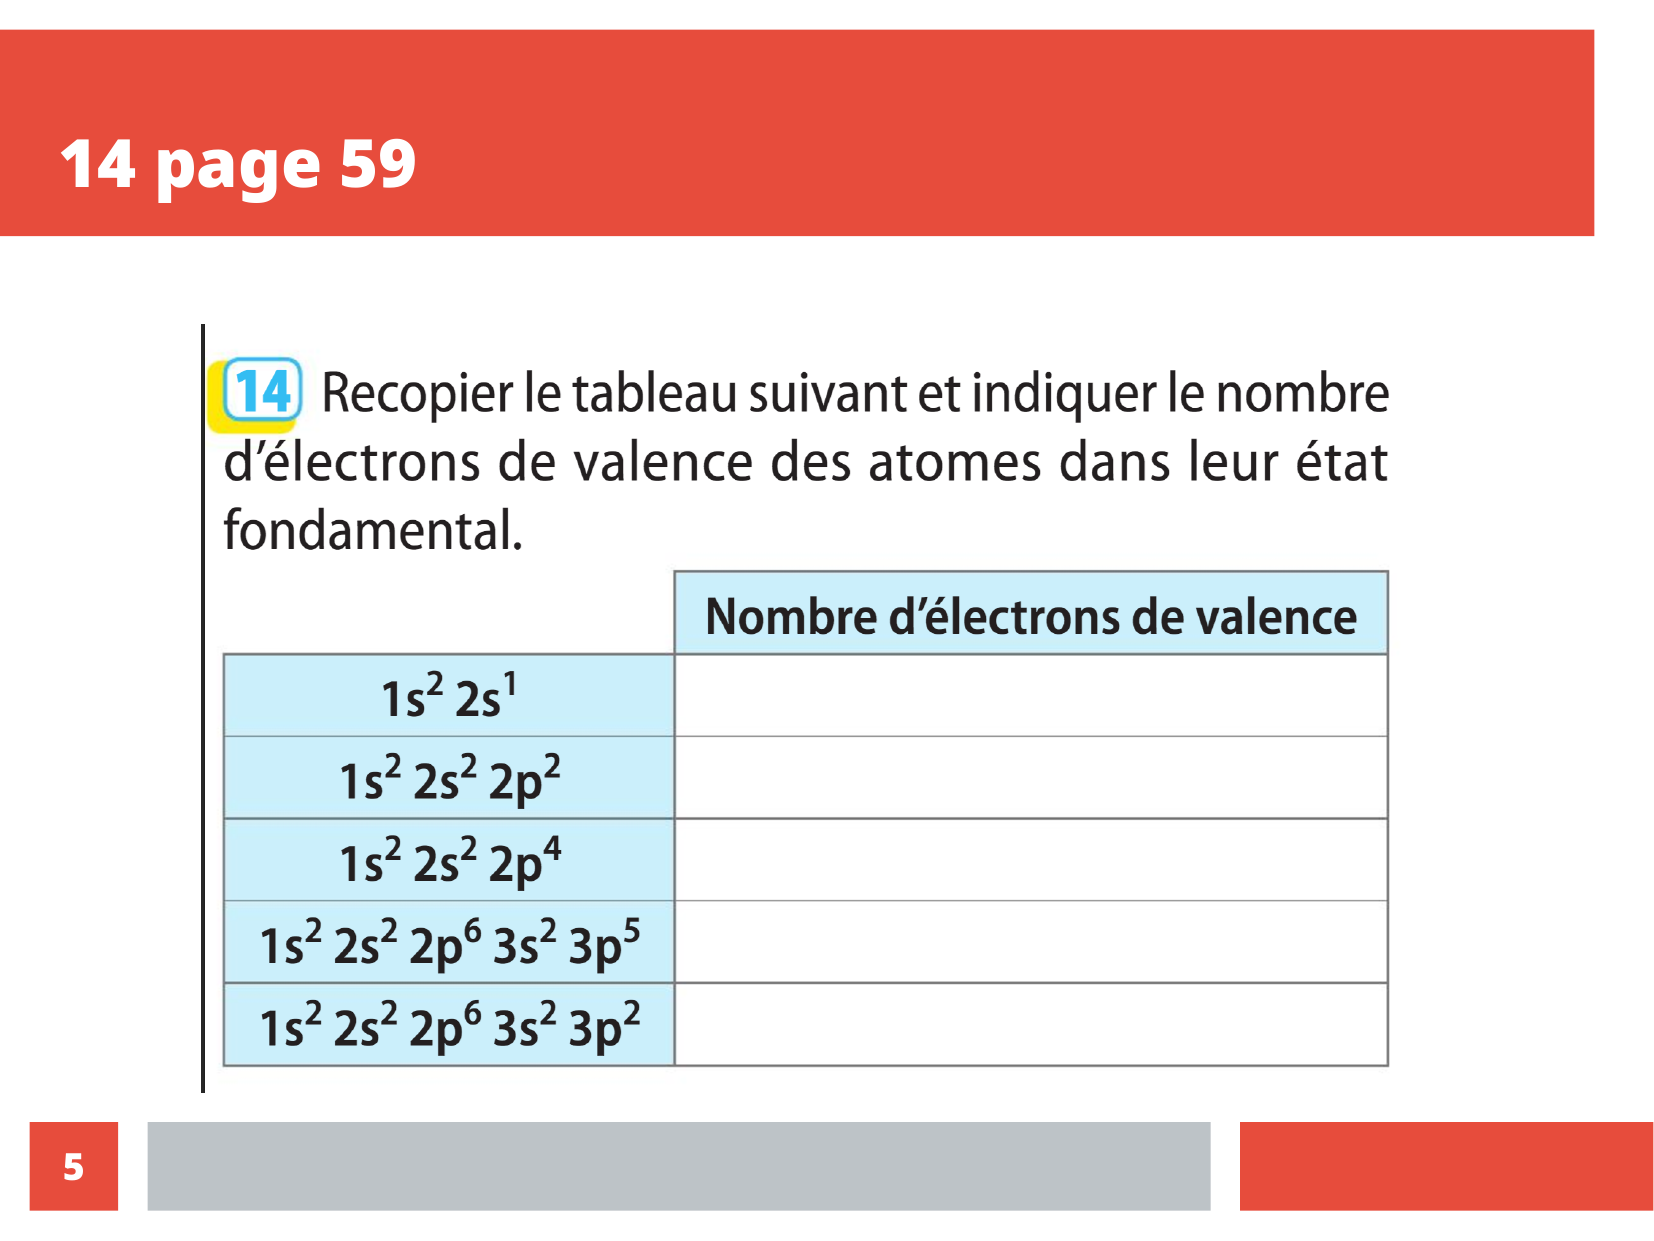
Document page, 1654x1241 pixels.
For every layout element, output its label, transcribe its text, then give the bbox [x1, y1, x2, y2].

title 14 page 59 [59, 59, 1595, 207]
picture [201, 324, 1423, 1093]
